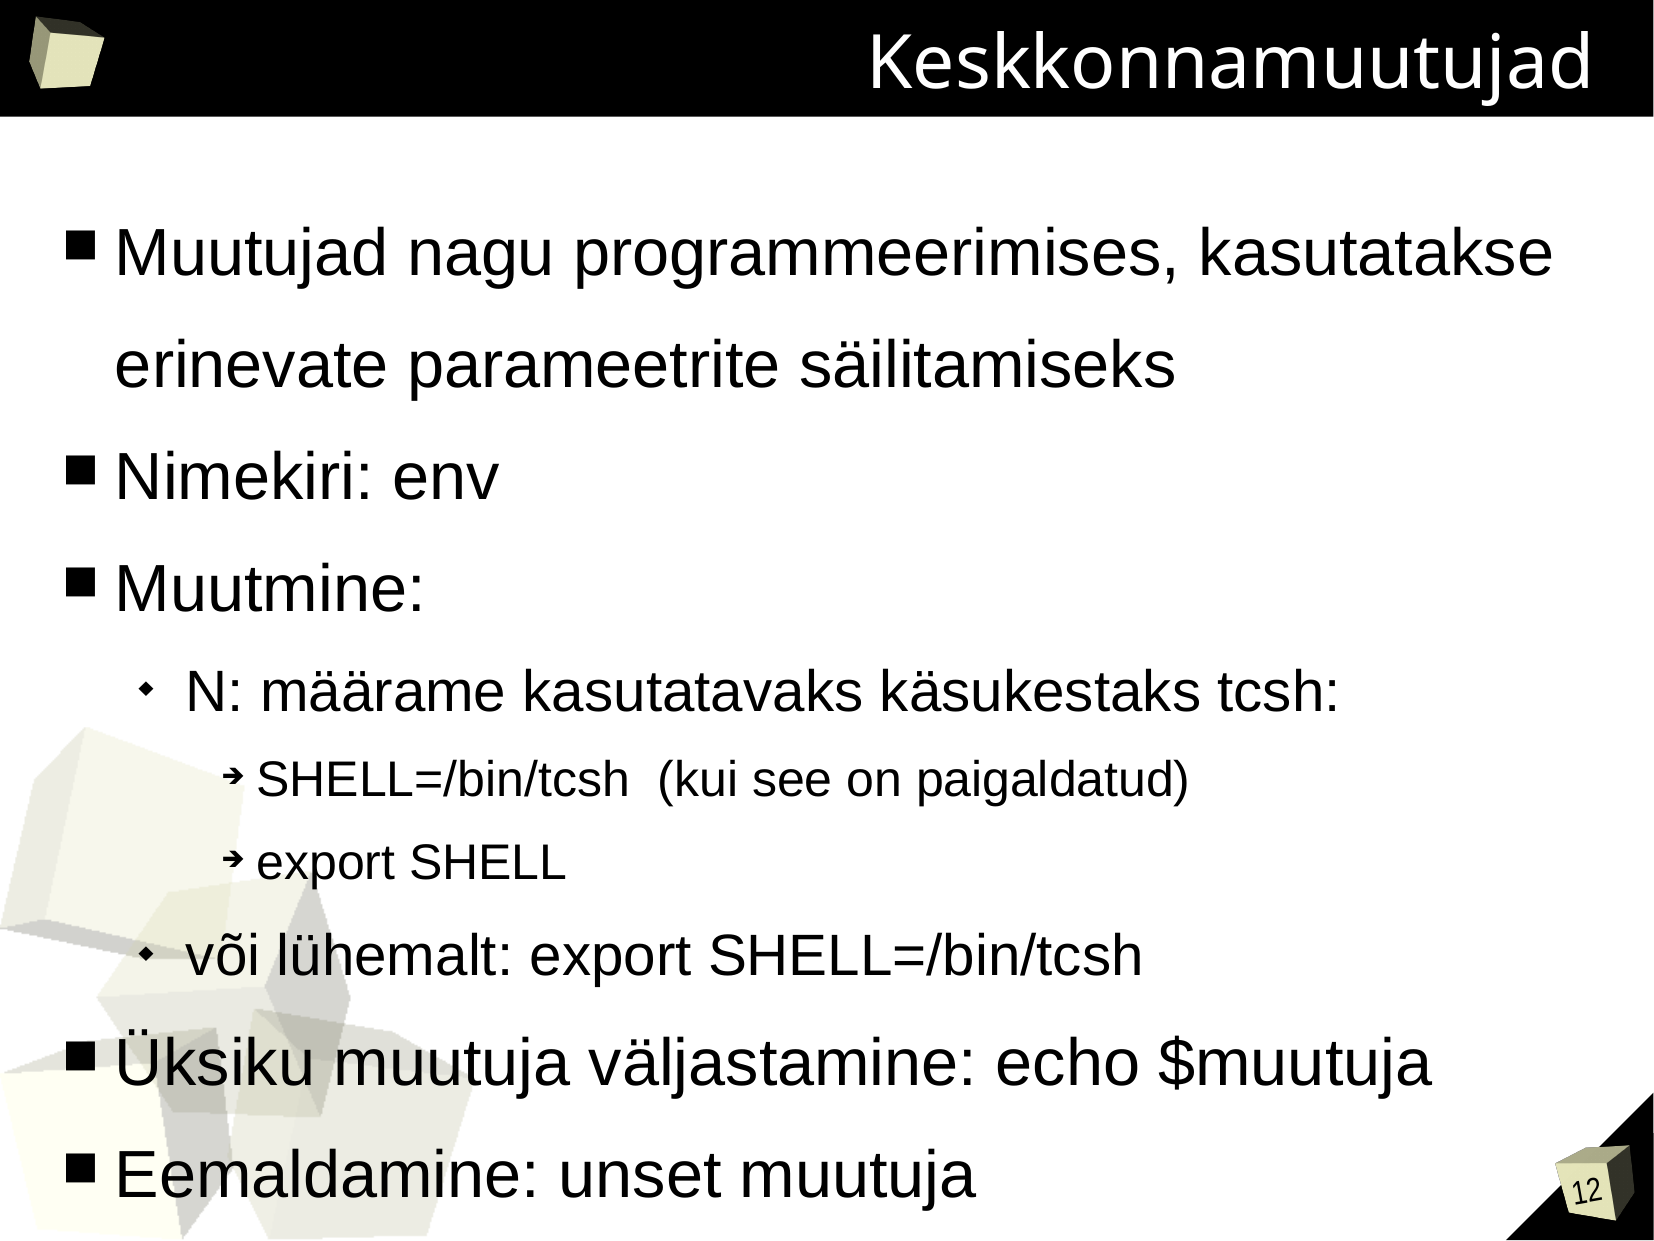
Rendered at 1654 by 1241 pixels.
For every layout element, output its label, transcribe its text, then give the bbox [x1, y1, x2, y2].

title Keskkonnamuutujad [118, 0, 1595, 119]
picture [0, 726, 477, 1241]
list Muutujad nagu programmeerimises, kasutatakse erinevate parameetrite säilitamiseks Nimekiri: env Muutmine: N: määrame kasutatavaks käsukestaks tcsh: SHELL=/bin/tcsh (kui see on paigaldatud) export SHELL või lühemalt: export SHELL=/bin/tcsh Üksiku muutuja väljastamine: echo $muutuja Eemaldamine: unset muutuja [44, 177, 1611, 1214]
